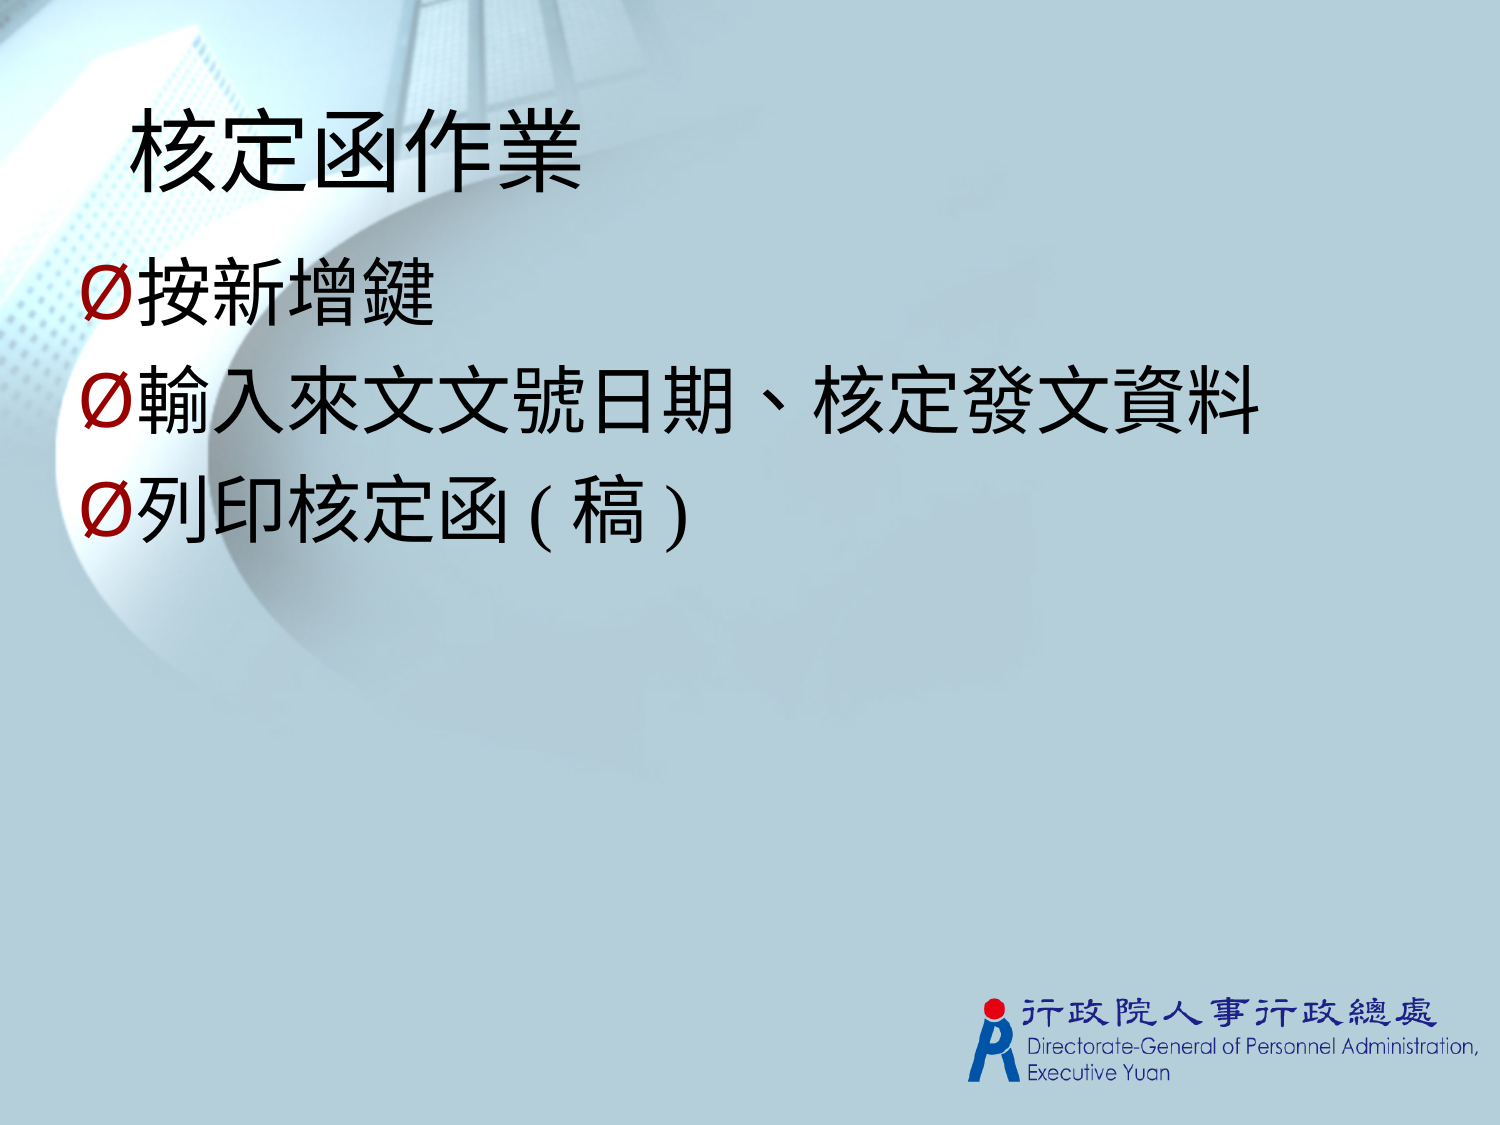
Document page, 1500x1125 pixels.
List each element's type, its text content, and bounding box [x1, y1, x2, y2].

list 按新增鍵 輸入來文文號日期、核定發文資料 列印核定函(稿) [62, 237, 1338, 913]
title 核定函作業 [112, 54, 1388, 243]
